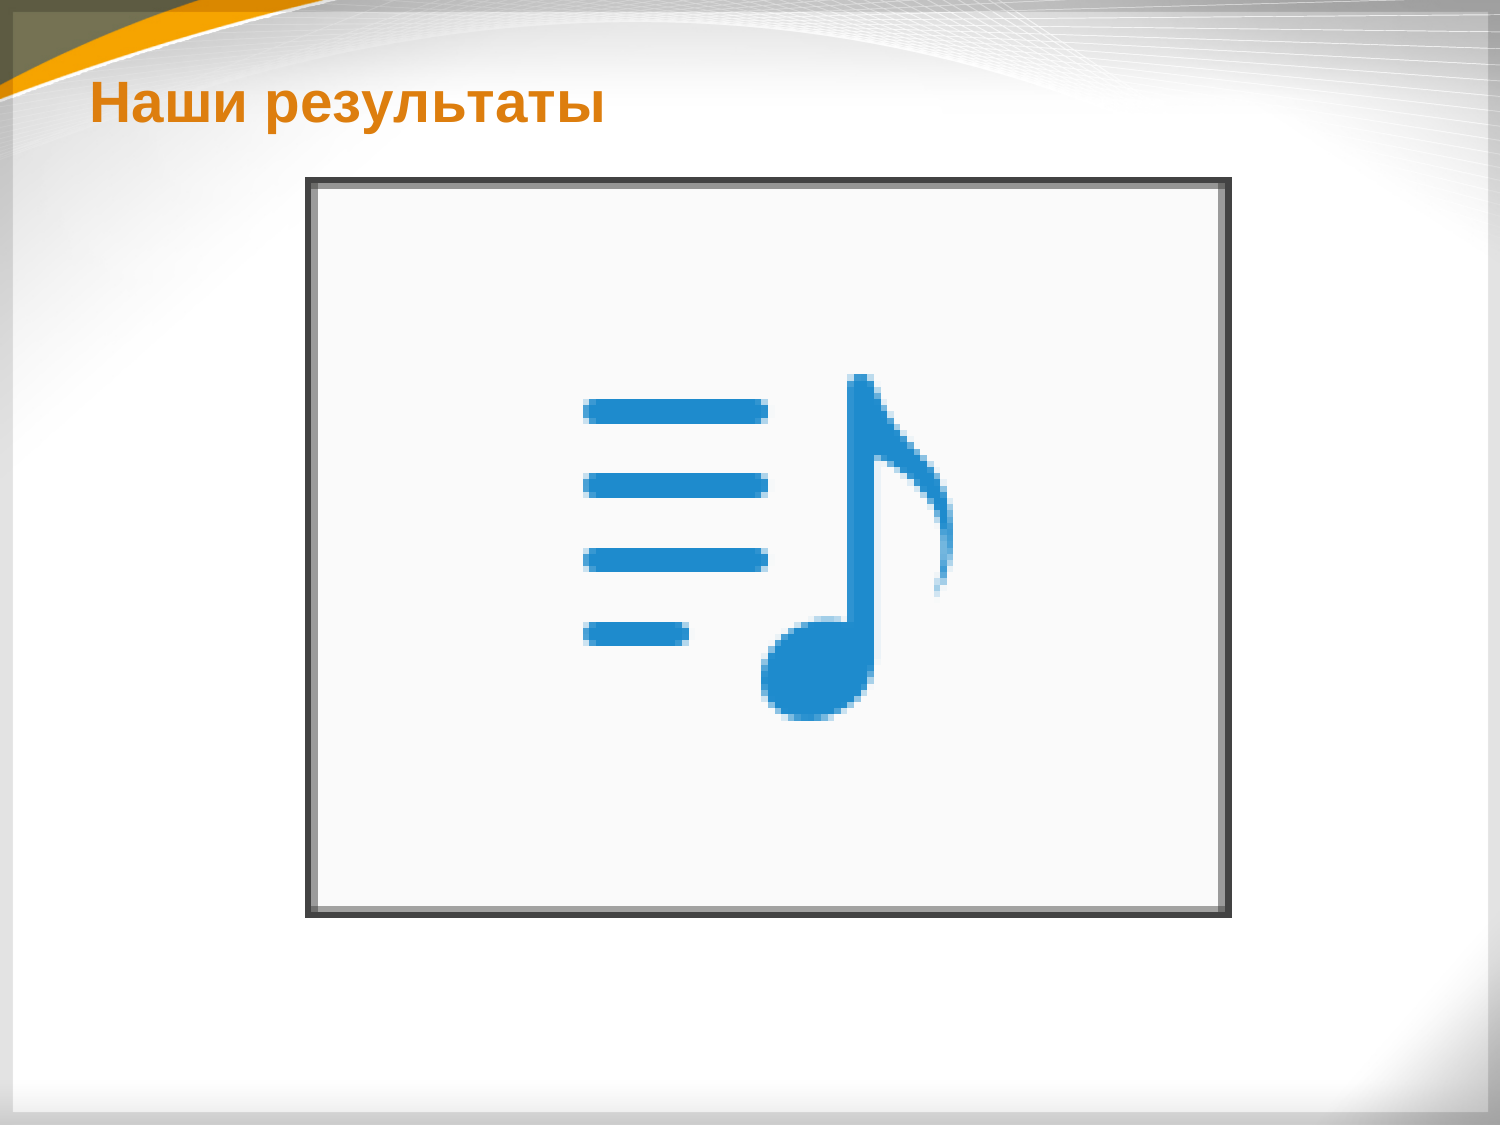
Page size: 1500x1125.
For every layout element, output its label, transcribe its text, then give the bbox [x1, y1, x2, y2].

picture [0, 0, 1500, 1125]
text_box [304, 176, 1233, 919]
title Наши результаты [74, 21, 1463, 177]
